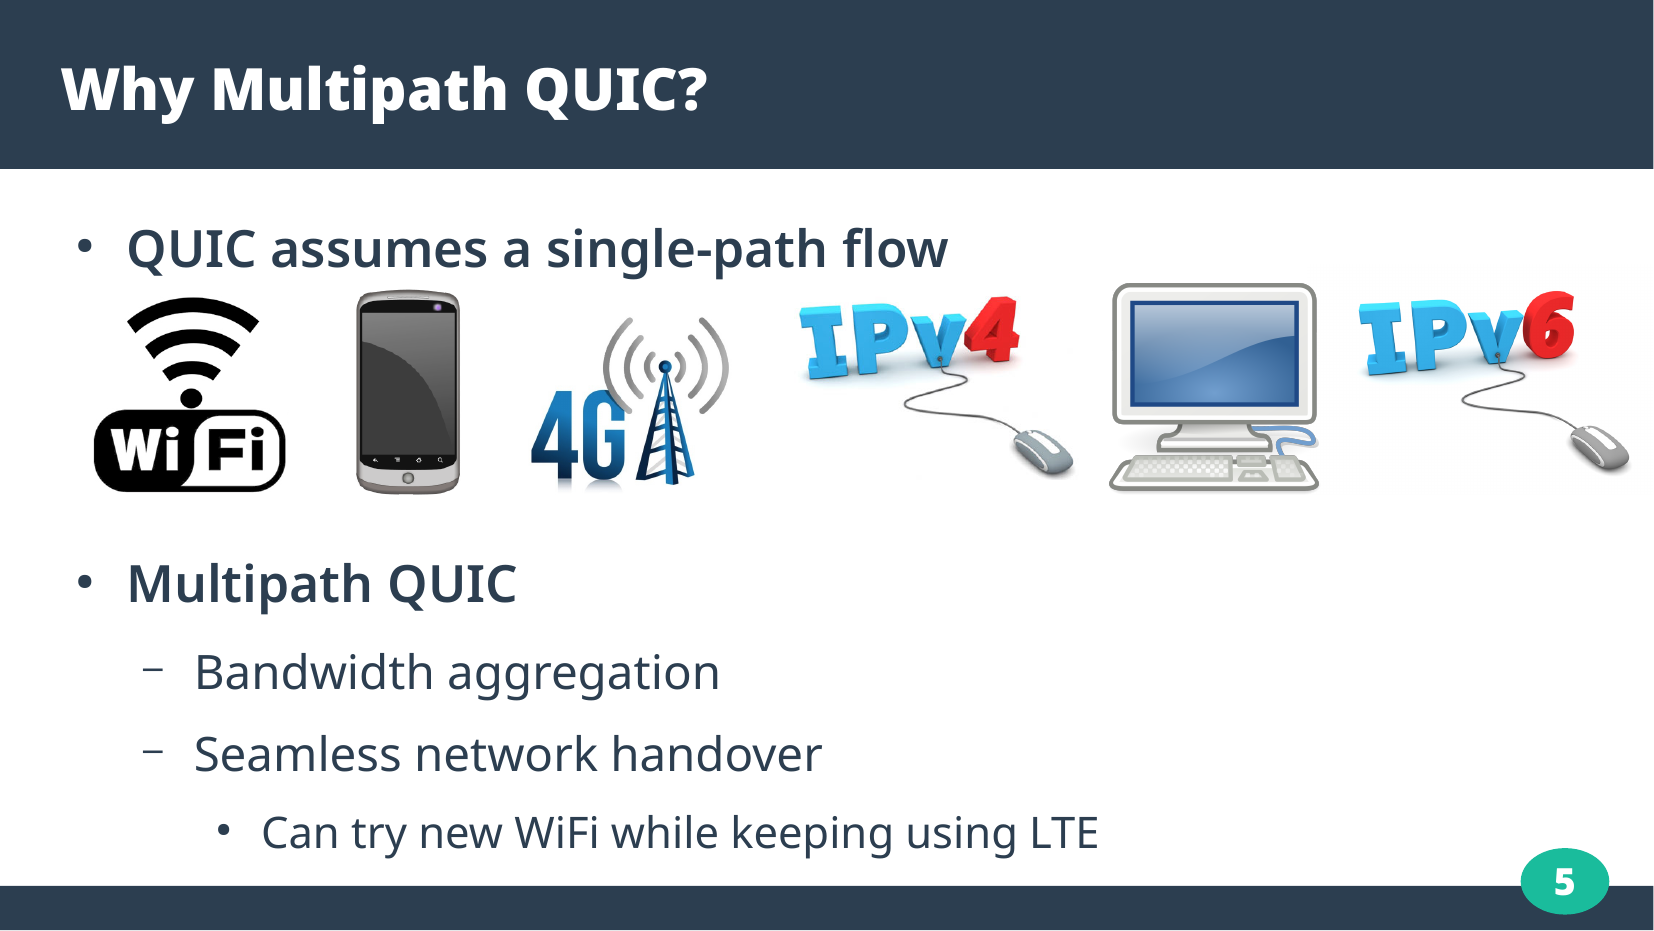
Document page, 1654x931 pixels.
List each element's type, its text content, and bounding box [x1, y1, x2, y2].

list QUIC assumes a single-path flow Multipath QUIC Bandwidth aggregation Seamless network handover Can try new WiFi while keeping using LTE [59, 212, 1595, 867]
picture [788, 290, 1081, 481]
picture [303, 288, 751, 497]
picture [90, 296, 289, 496]
title Why Multipath QUIC? [60, 28, 1596, 147]
picture [1108, 264, 1654, 496]
